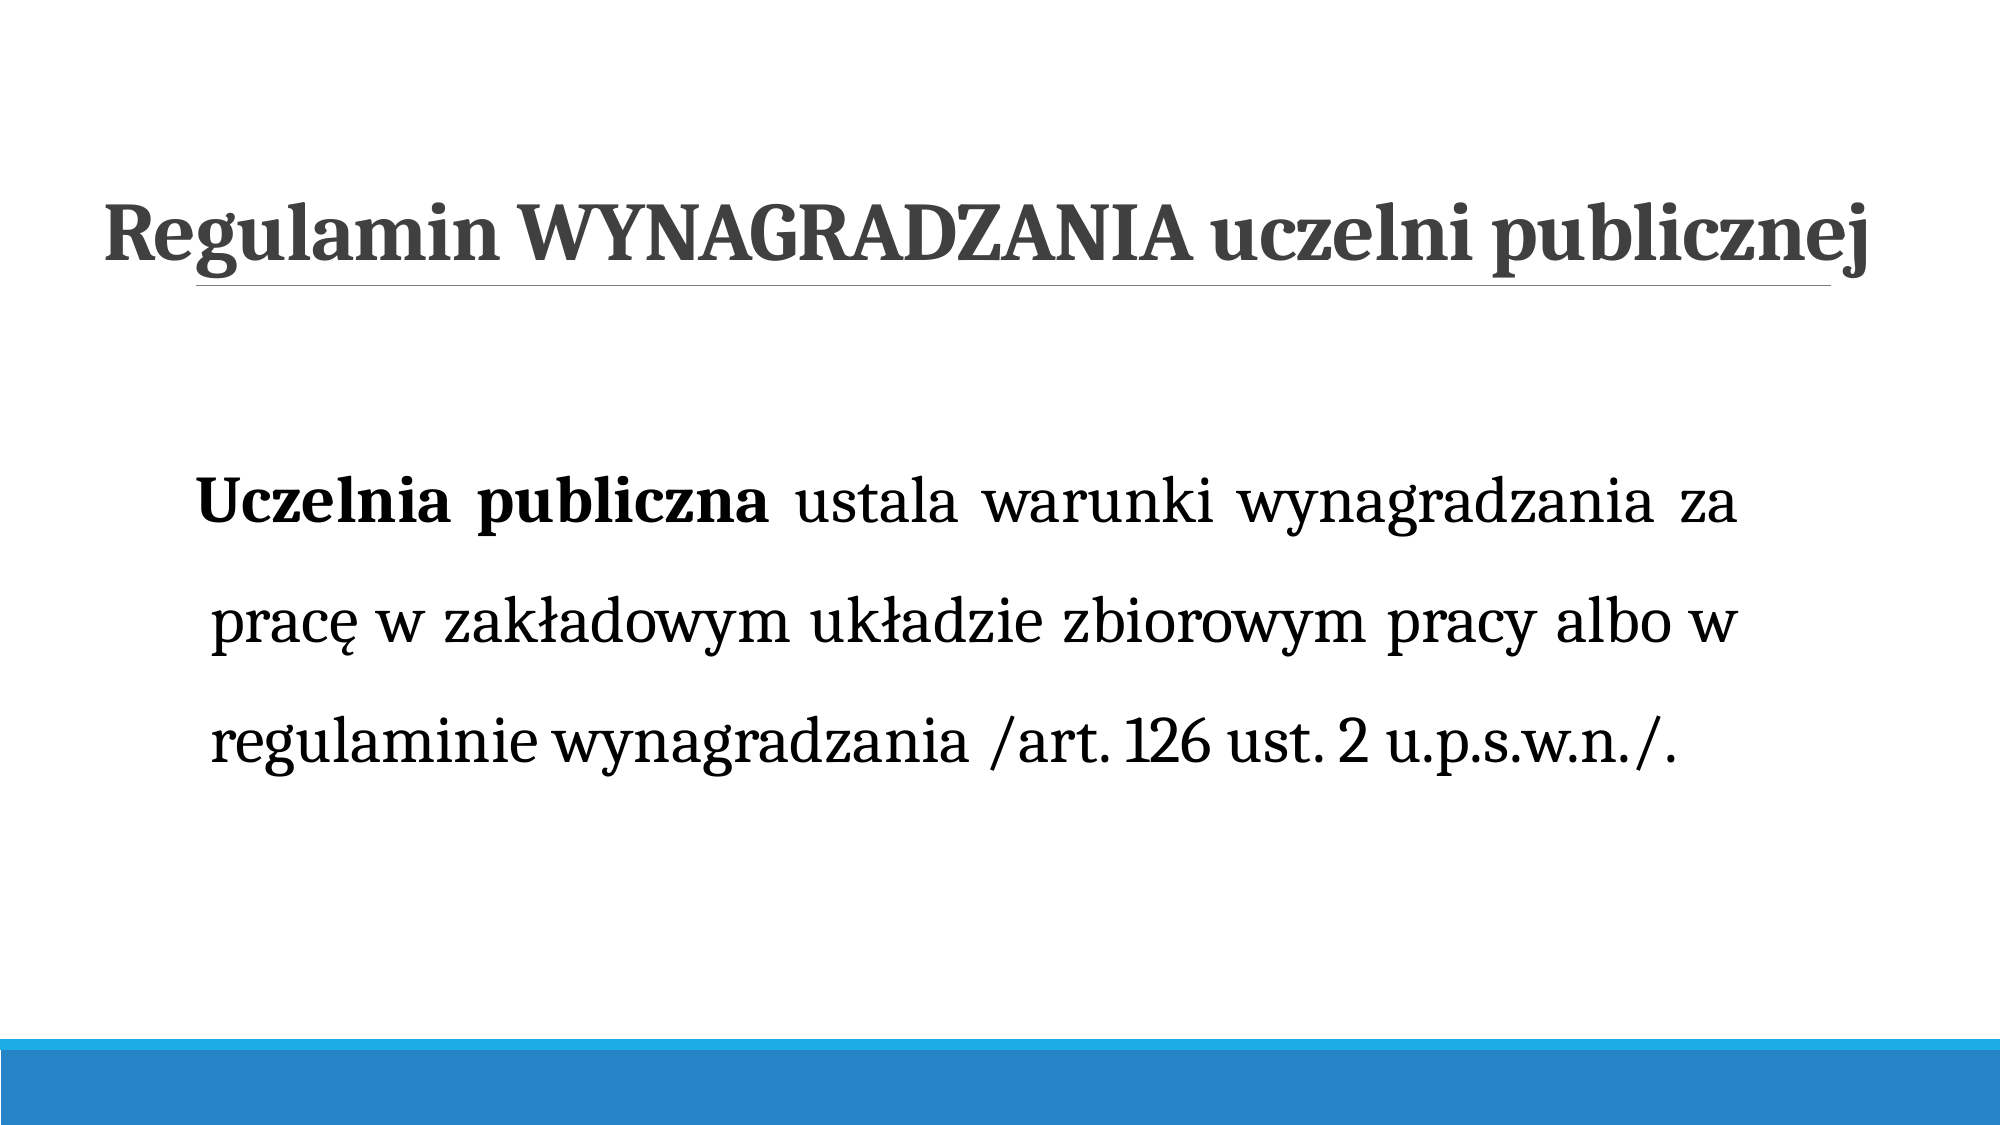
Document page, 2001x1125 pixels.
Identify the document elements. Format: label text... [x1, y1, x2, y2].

list Uczelnia publiczna ustala warunki wynagradzania za pracę w zakładowym układzie zbiorowym pracy albo w regulaminie wynagradzania /art. 126 ust. 2 u.p.s.w.n./. [180, 302, 1831, 963]
title Regulamin WYNAGRADZANIA uczelni publicznej [72, 47, 1939, 286]
